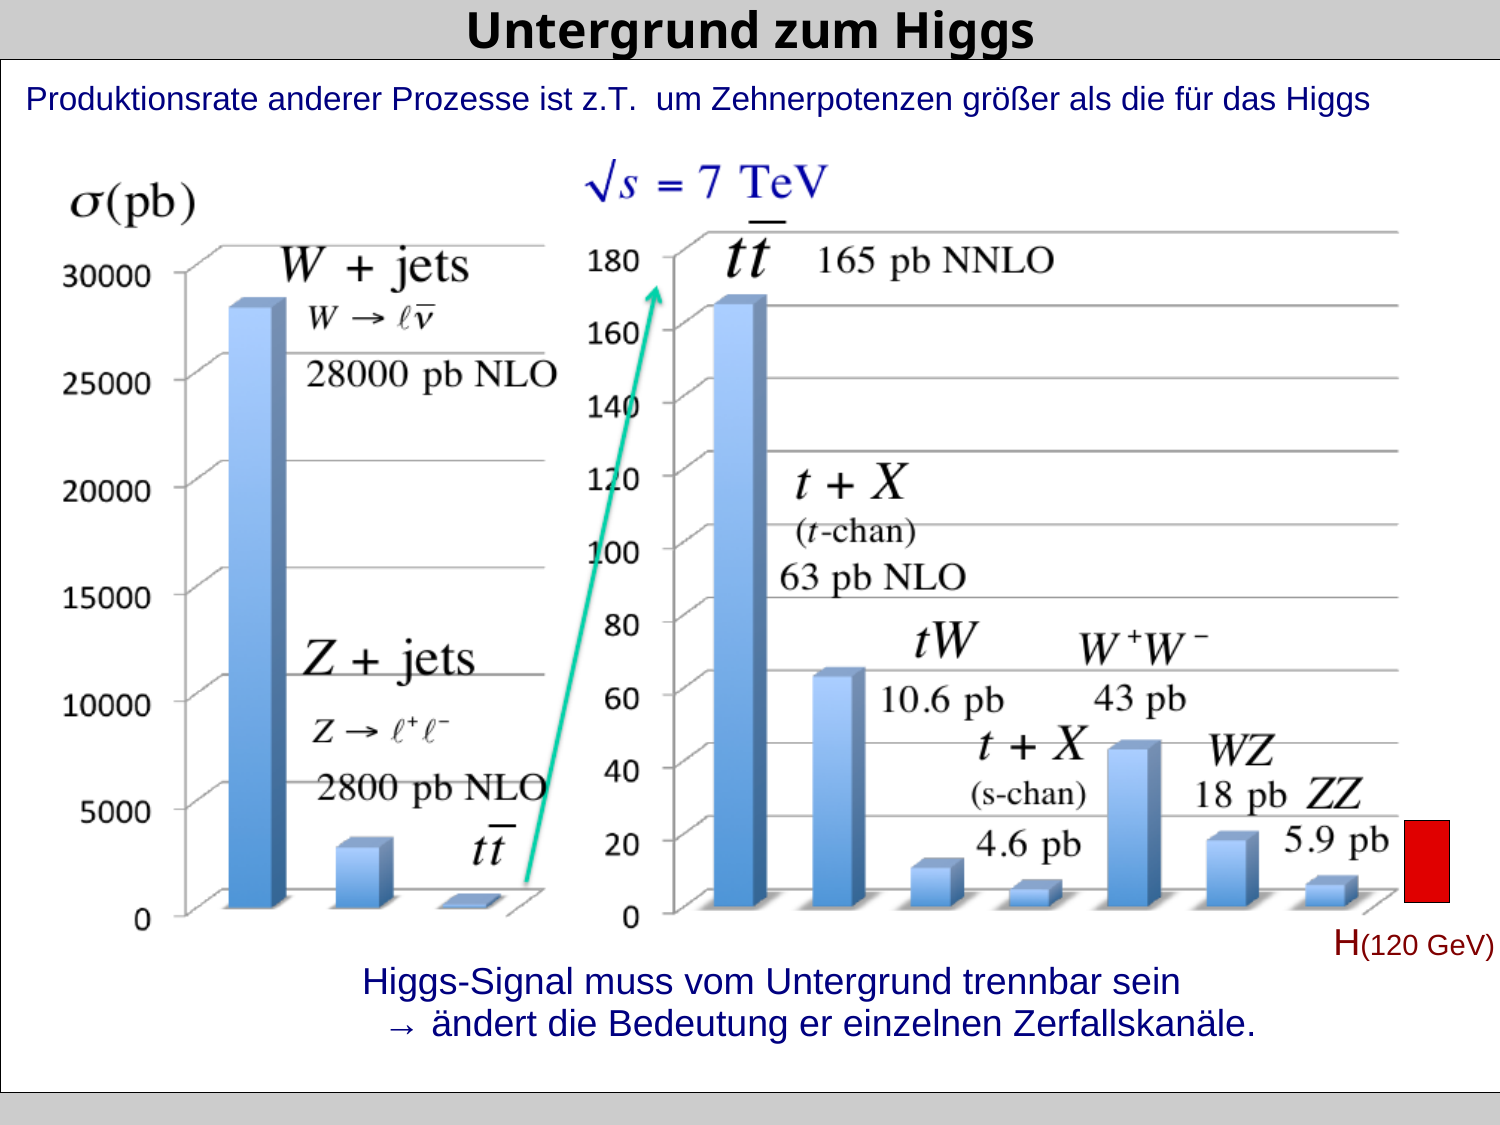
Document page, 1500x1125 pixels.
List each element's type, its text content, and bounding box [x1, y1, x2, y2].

text_box [1404, 820, 1450, 903]
text_box H(120 GeV) [1318, 913, 1500, 971]
title Untergrund zum Higgs [110, 0, 1392, 72]
text_box Higgs-Signal muss vom Untergrund trennbar sein → ändert die Bedeutung er einzelnen Zerfallskanäle. [347, 953, 1272, 1053]
text_box Produktionsrate anderer Prozesse ist z.T. um Zehnerpotenzen größer als die für das Higgs [10, 73, 1388, 126]
picture [13, 159, 1426, 947]
